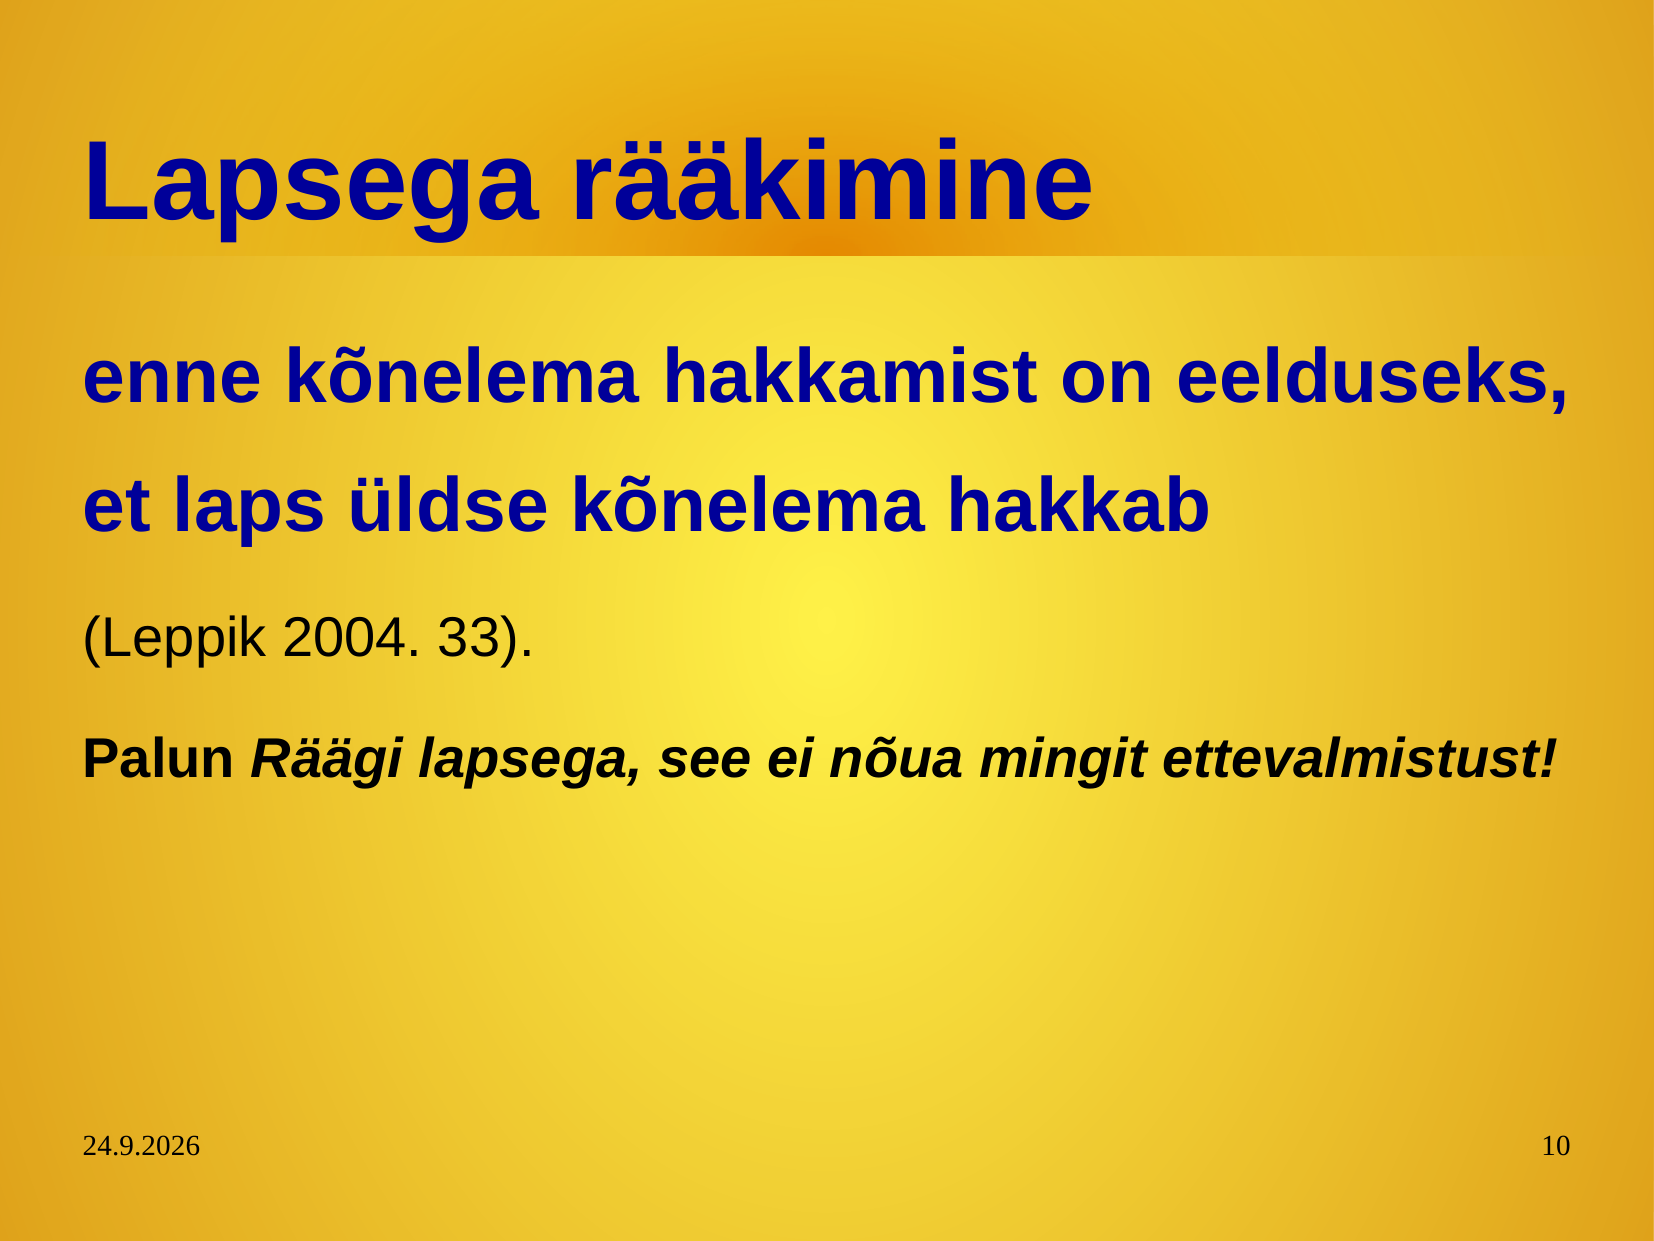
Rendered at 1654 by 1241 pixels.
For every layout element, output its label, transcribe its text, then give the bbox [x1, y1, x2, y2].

list enne kõnelema hakkamist on eelduseks, et laps üldse kõnelema hakkab (Leppik 2004. 33). Palun Räägi lapsega, see ei nõua mingit ettevalmistust! [82, 290, 1571, 1010]
title Lapsega rääkimine [82, 47, 1571, 252]
